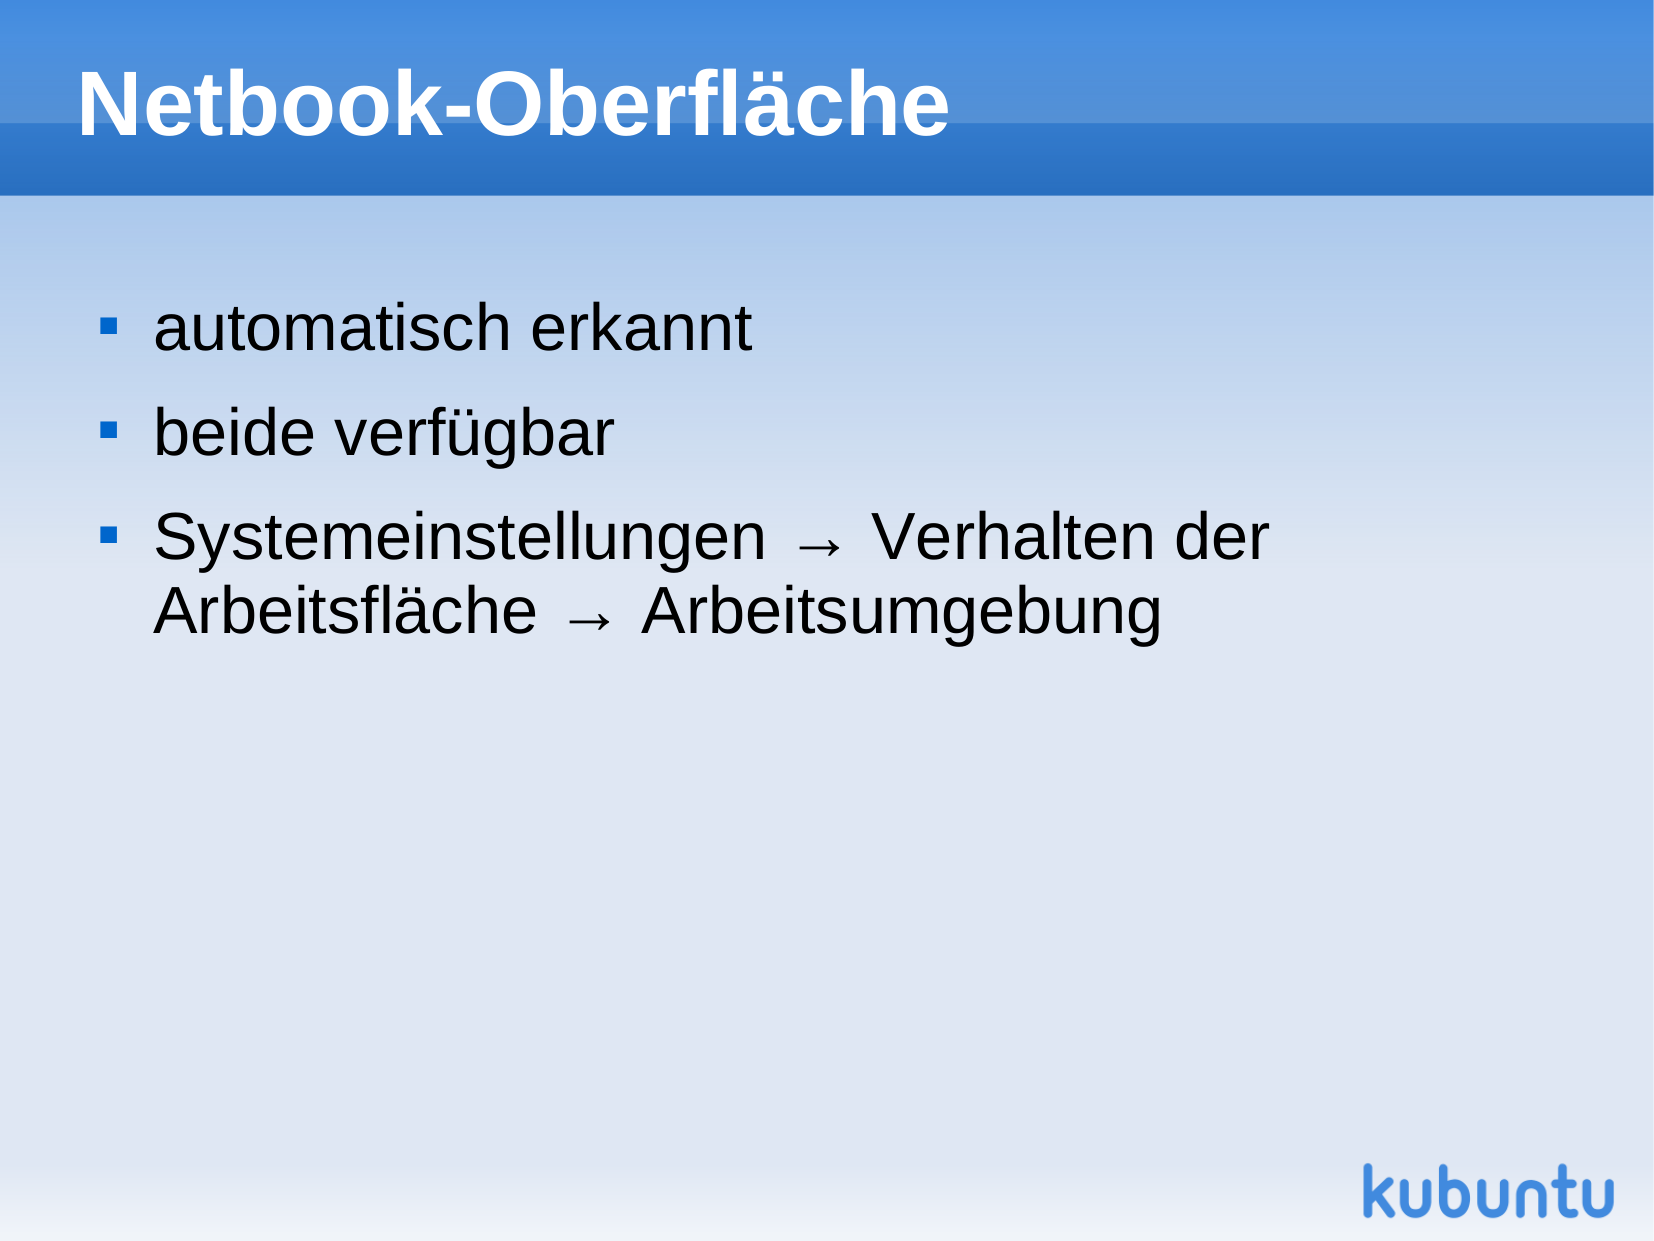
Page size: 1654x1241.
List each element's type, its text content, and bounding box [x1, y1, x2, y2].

title Netbook-Oberfläche [76, 7, 1565, 200]
list automatisch erkannt beide verfügbar Systemeinstellungen → Verhalten der Arbeitsfläche → Arbeitsumgebung [82, 290, 1571, 1094]
picture [0, 0, 1654, 1241]
